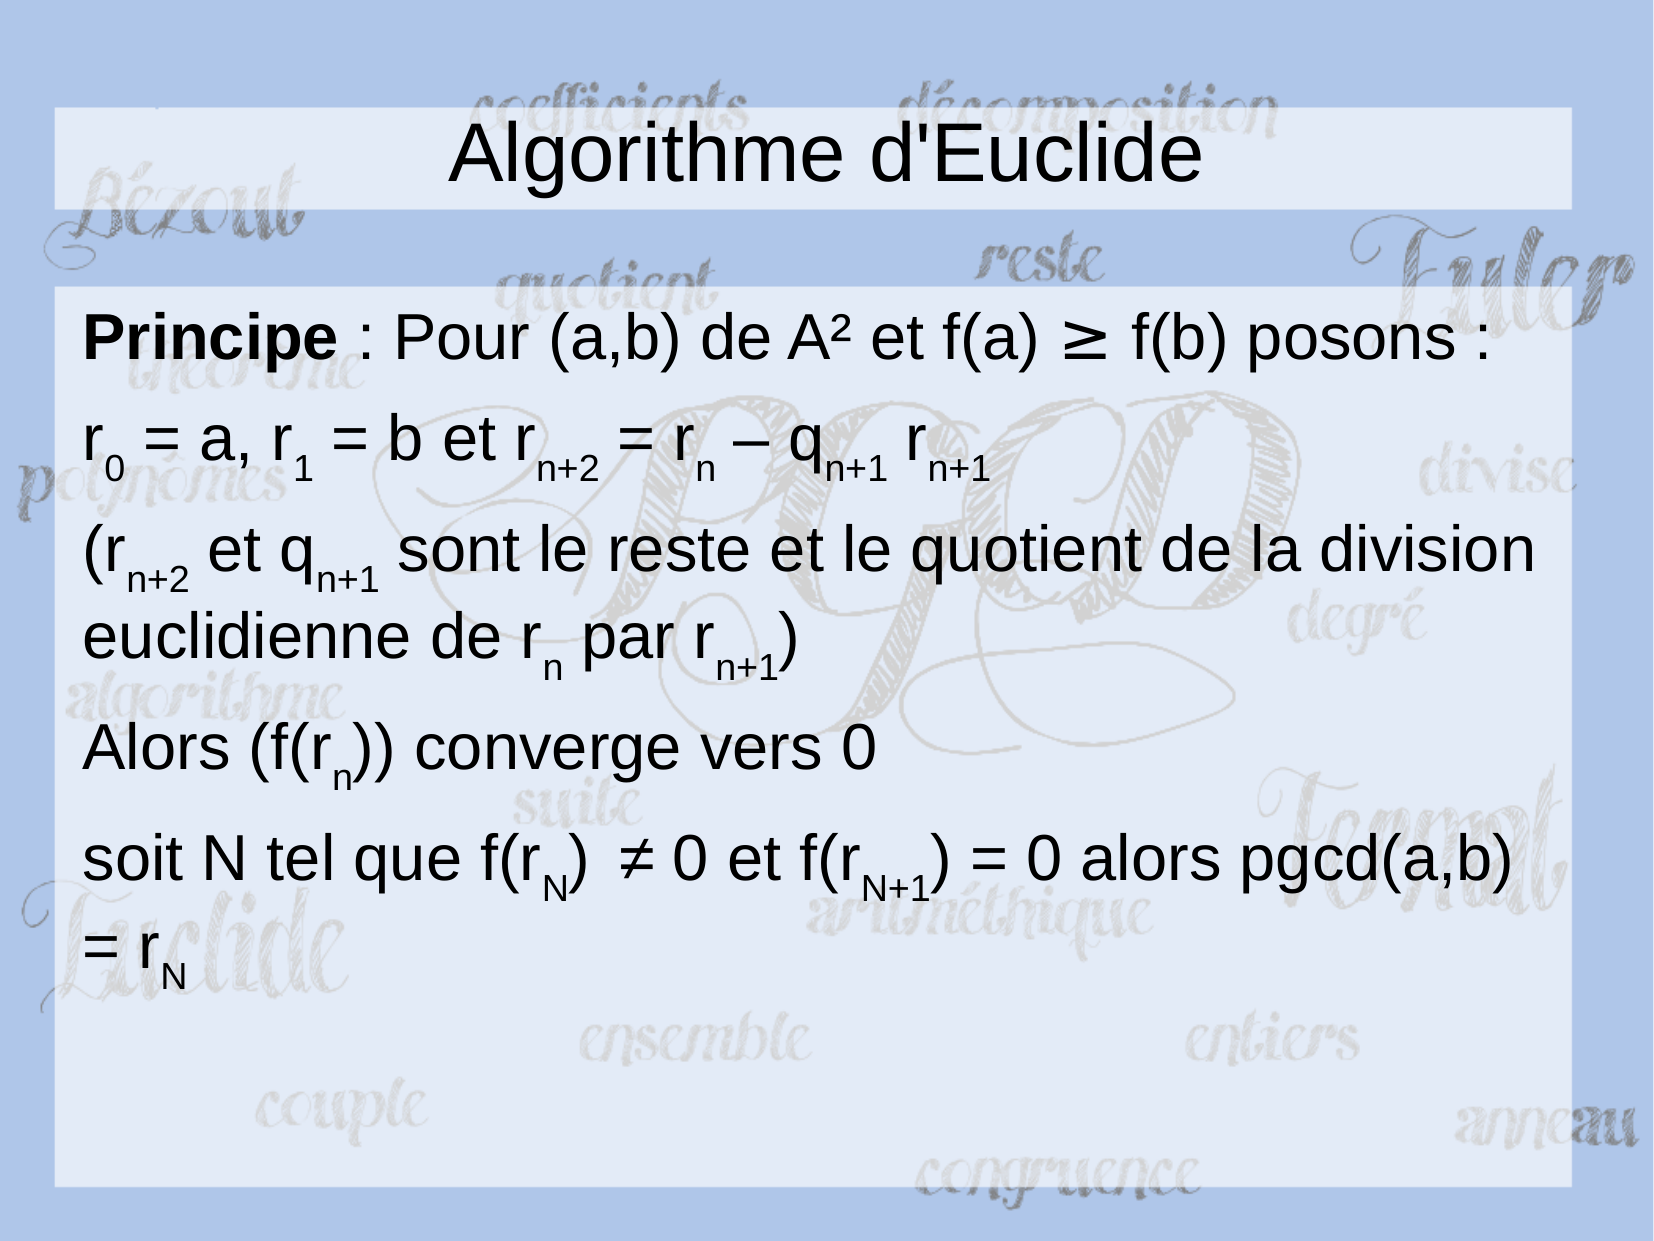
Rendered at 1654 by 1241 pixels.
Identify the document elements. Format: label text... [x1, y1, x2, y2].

list Principe : Pour (a,b) de A² et f(a) ≥ f(b) posons : r0 = a, r1 = b et rn+2 = rn – qn+1 rn+1 (rn+2 et qn+1 sont le reste et le quotient de la division euclidienne de rn par rn+1) Alors (f(rn)) converge vers 0 soit N tel que f(rN) ≠ 0 et f(rN+1) = 0 alors pgcd(a,b) = rN [82, 290, 1571, 1010]
title Algorithme d'Euclide [82, 49, 1571, 257]
picture [0, 0, 1654, 1241]
